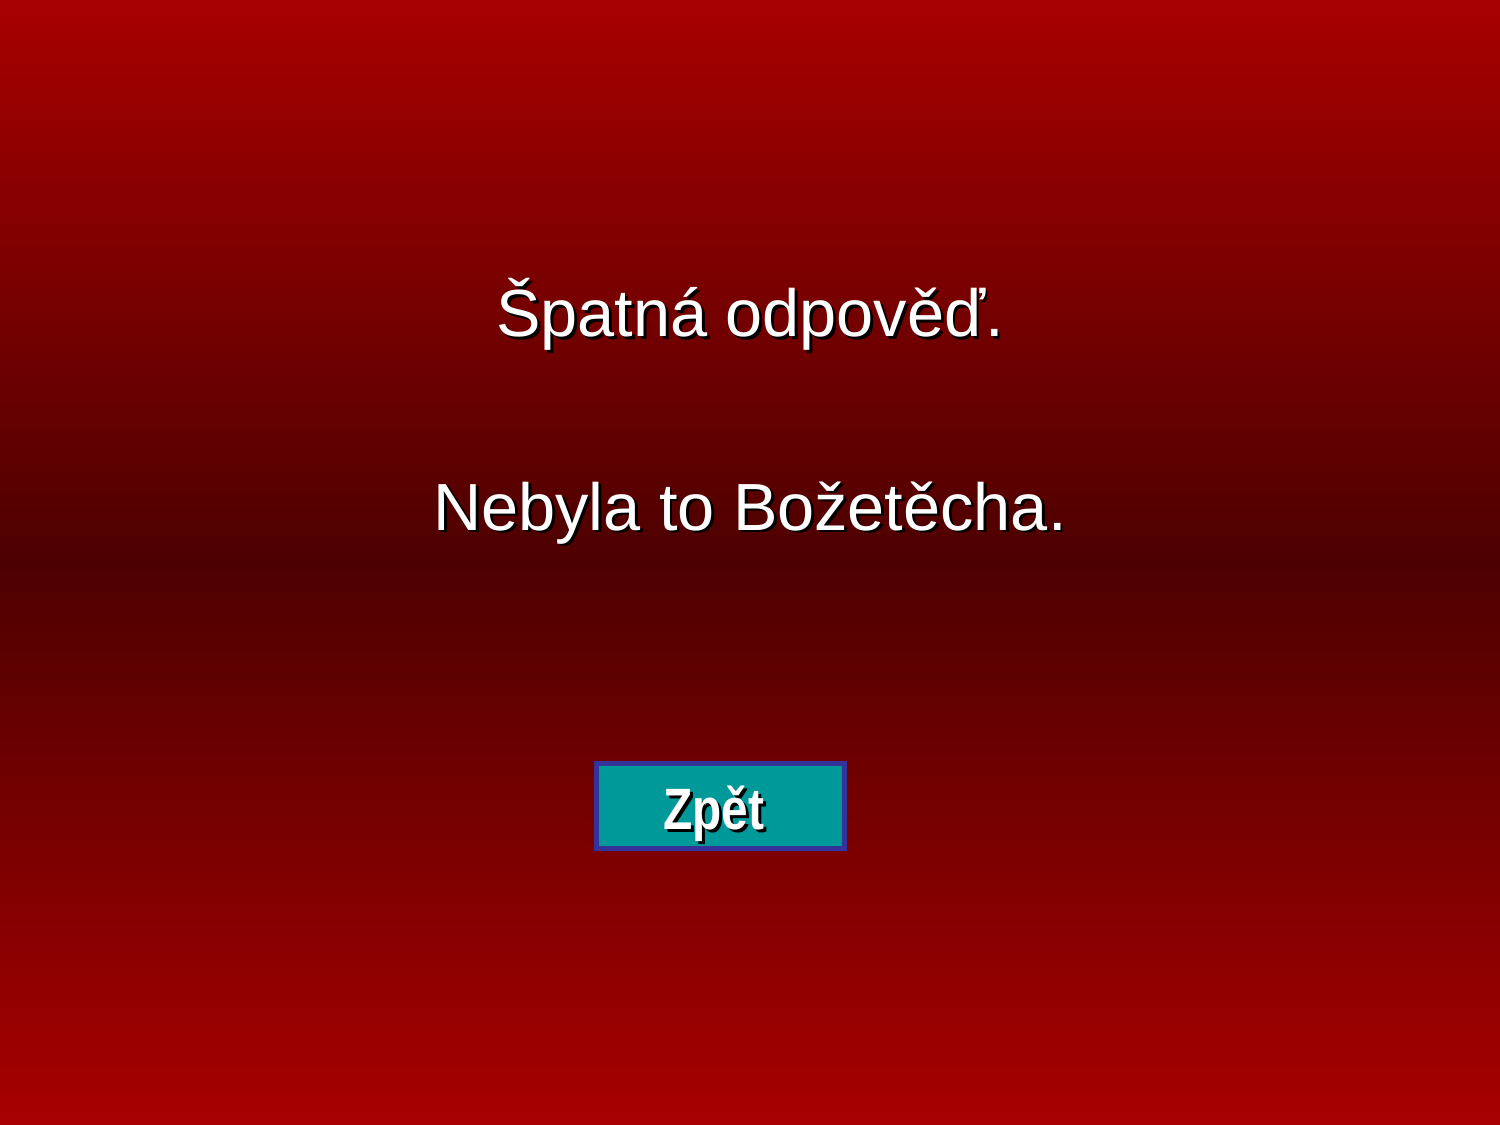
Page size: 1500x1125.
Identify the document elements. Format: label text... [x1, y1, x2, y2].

text_box Zpět [596, 763, 845, 849]
list Špatná odpověď. Nebyla to Božetěcha. [75, 262, 1426, 1006]
